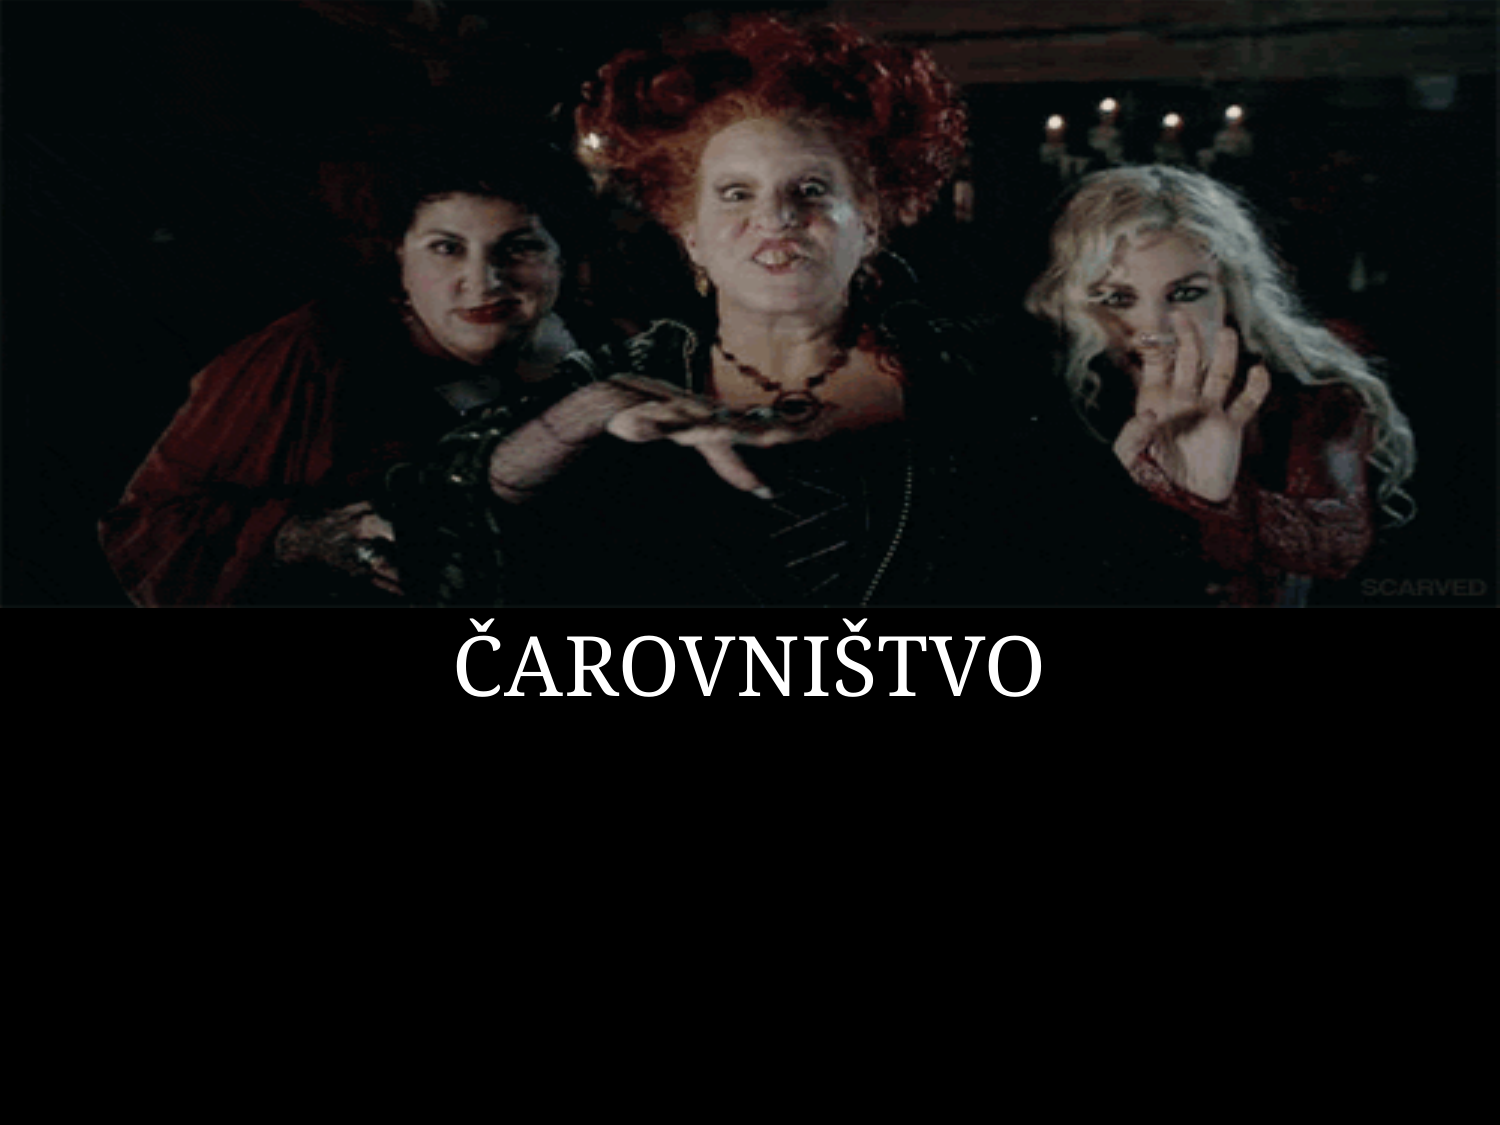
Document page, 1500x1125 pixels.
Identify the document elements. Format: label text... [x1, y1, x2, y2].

title Čarovništvo [123, 609, 1399, 721]
picture [0, 0, 1500, 750]
